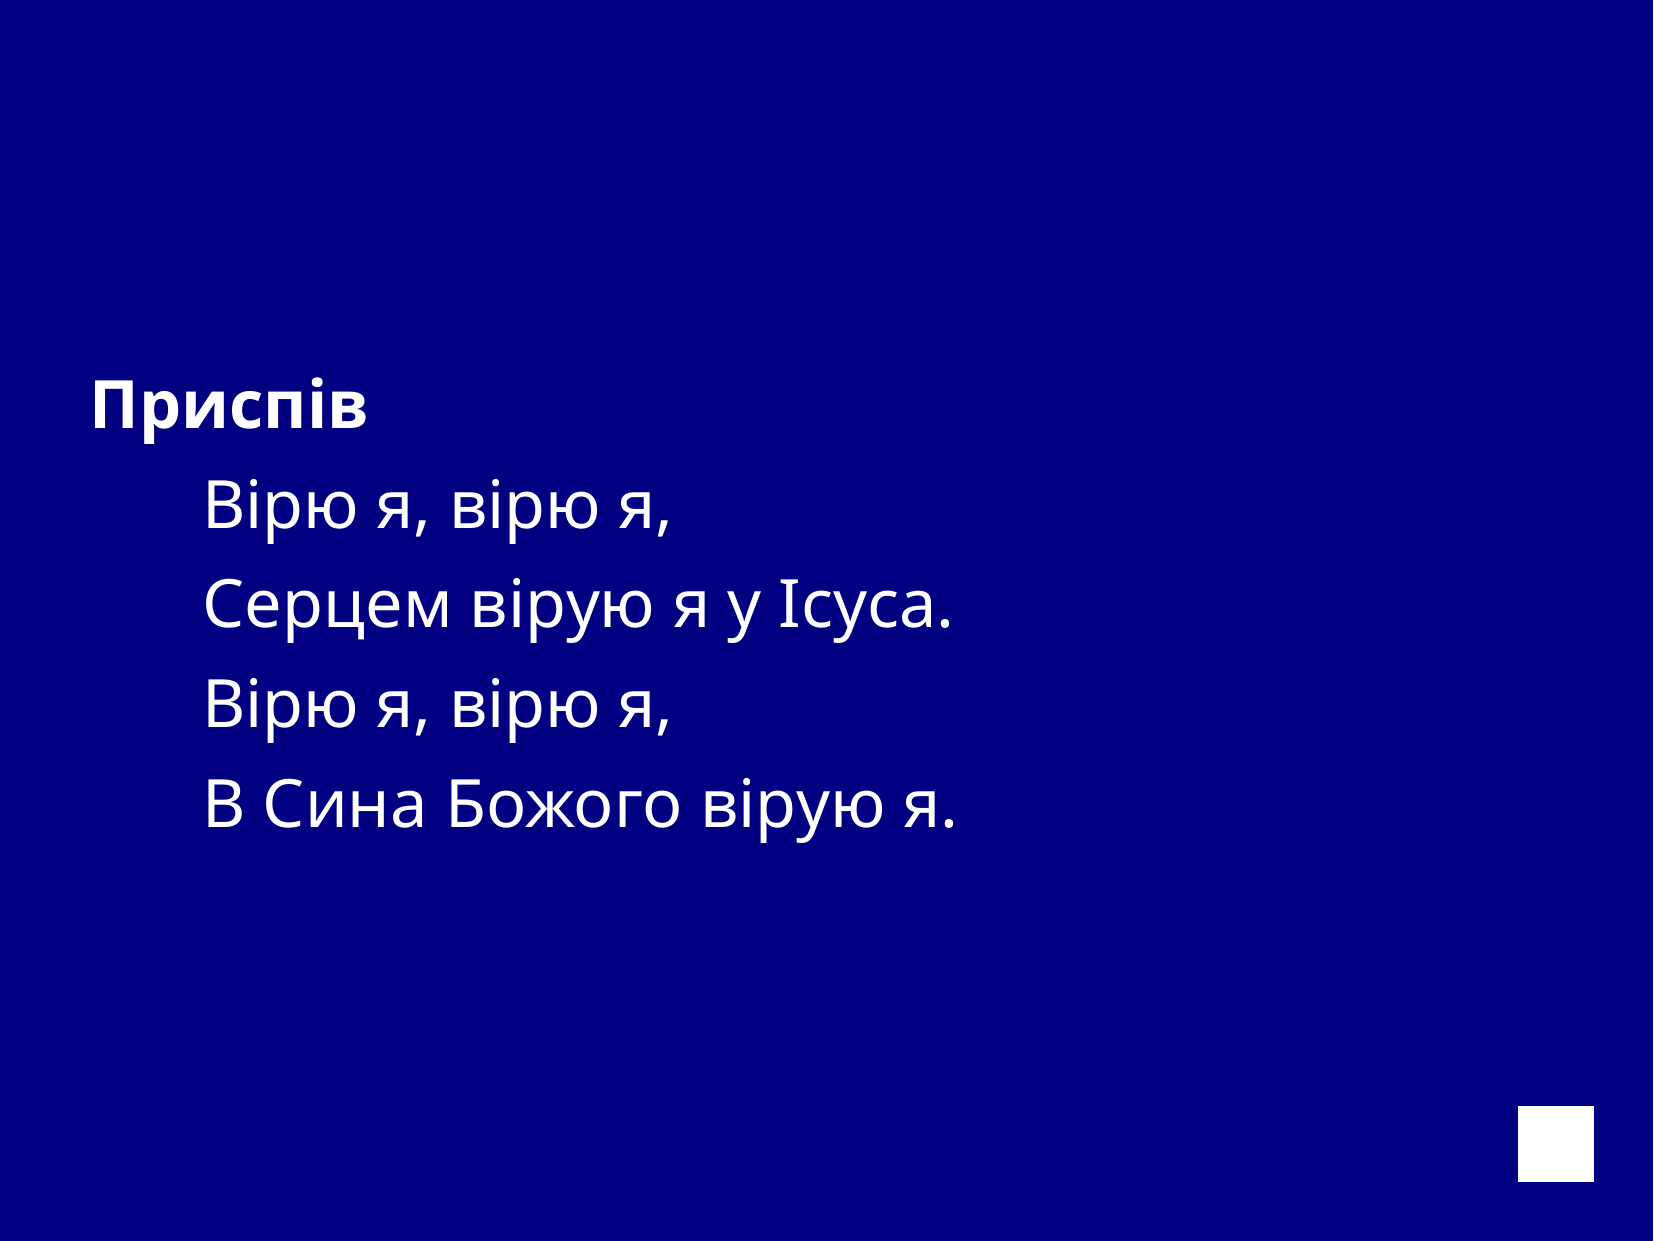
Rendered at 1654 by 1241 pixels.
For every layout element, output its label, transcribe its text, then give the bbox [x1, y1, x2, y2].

text_box [1518, 1106, 1594, 1182]
text_box Приспів Вірю я, вірю я, Серцем вірую я у Ісуса. Вірю я, вірю я, В Сина Божого вірую я. [75, 150, 1576, 1163]
